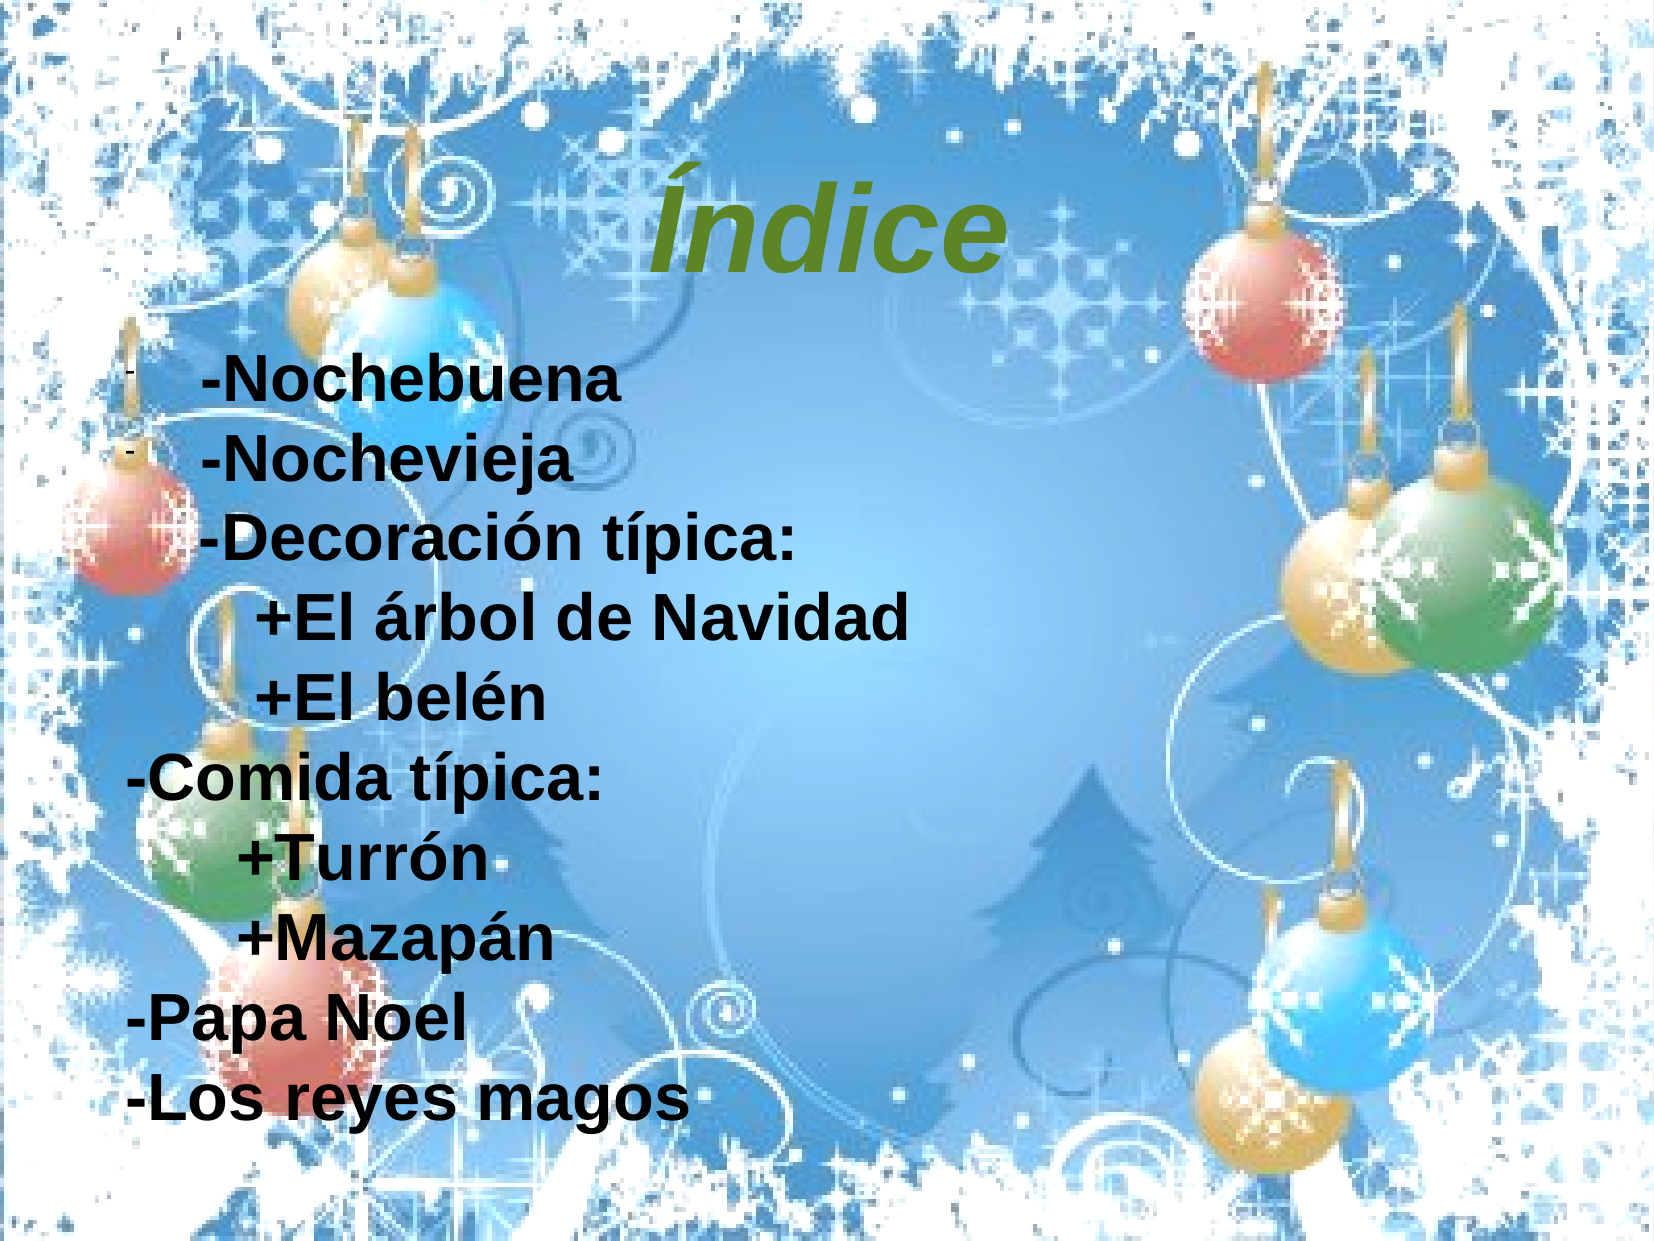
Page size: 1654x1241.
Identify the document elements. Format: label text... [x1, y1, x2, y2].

picture [0, 0, 1654, 1241]
title Índice [123, 147, 1536, 381]
subtitle -Nochebuena -Nochevieja -Decoración típica: +El árbol de Navidad +El belén -Comida típica: +Turrón +Mazapán -Papa Noel -Los reyes magos [124, 324, 1506, 1144]
